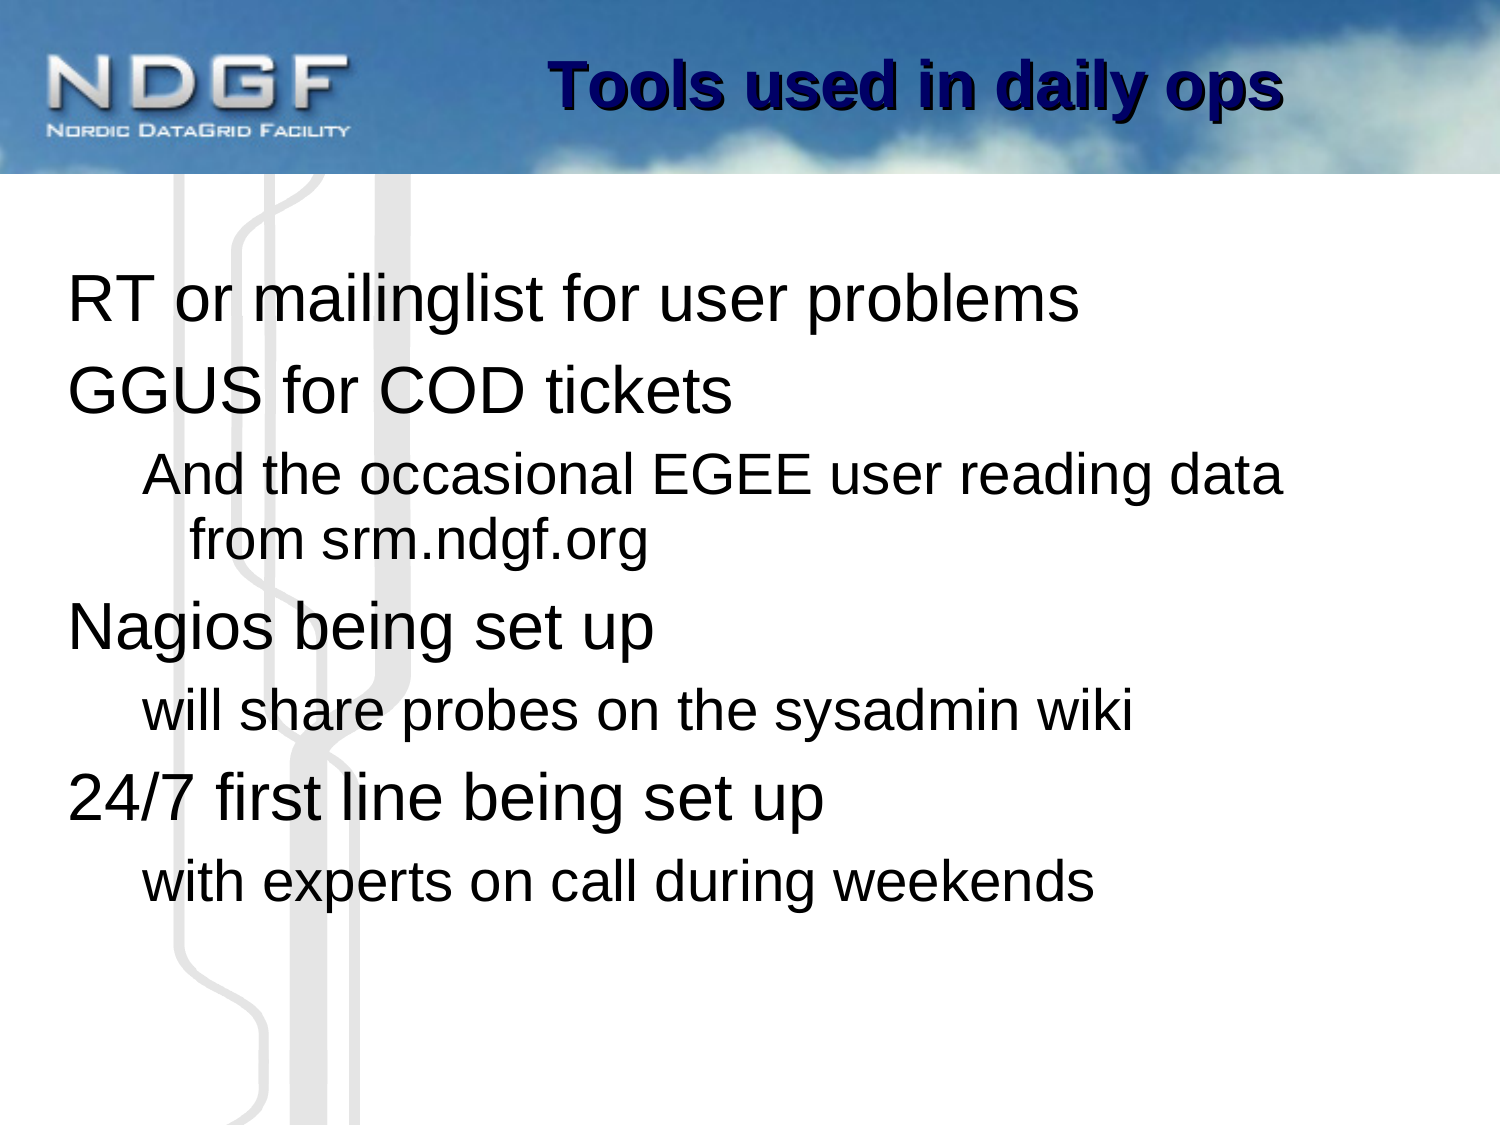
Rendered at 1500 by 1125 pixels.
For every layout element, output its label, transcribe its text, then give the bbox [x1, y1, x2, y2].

title Tools used in daily ops [372, 19, 1459, 150]
list RT or mailinglist for user problems GGUS for COD tickets And the occasional EGEE user reading data from srm.ndgf.org Nagios being set up will share probes on the sysadmin wiki 24/7 first line being set up with experts on call during weekends [67, 261, 1418, 1004]
picture [0, 0, 1500, 1125]
